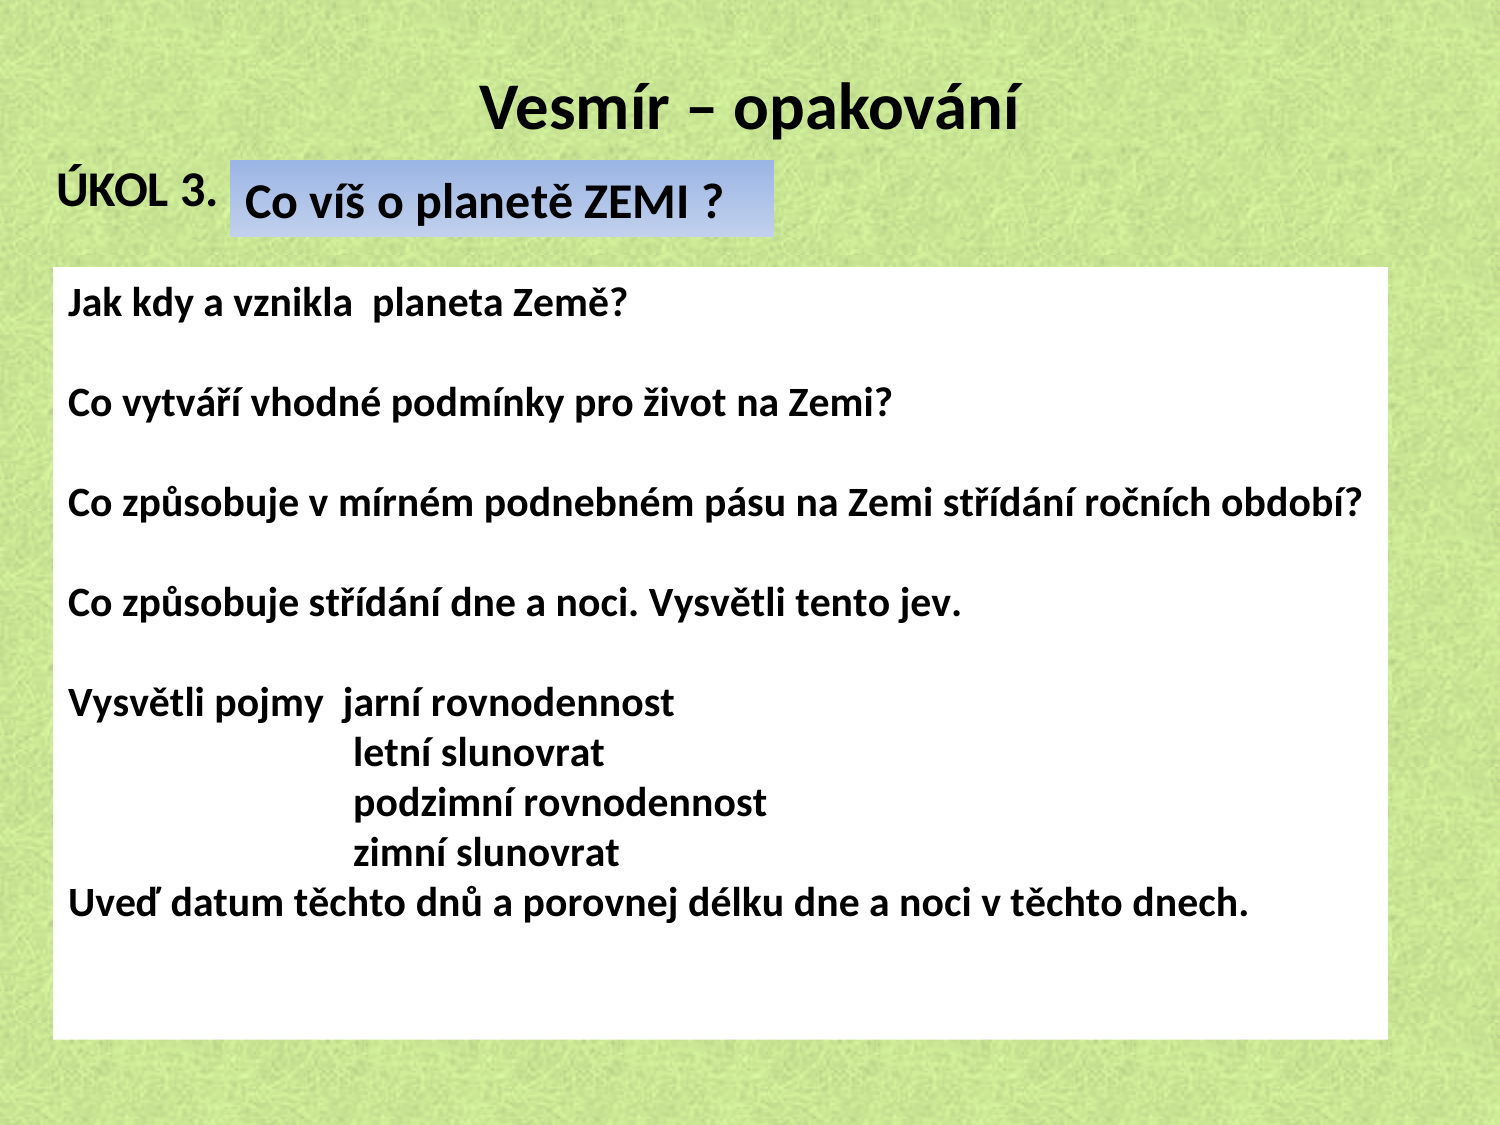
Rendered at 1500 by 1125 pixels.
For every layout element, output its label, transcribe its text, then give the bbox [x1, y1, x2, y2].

text_box Jak kdy a vznikla planeta Země? Co vytváří vhodné podmínky pro život na Zemi? Co způsobuje v mírném podnebném pásu na Zemi střídání ročních období? Co způsobuje střídání dne a noci. Vysvětli tento jev. Vysvětli pojmy jarní rovnodennost letní slunovrat podzimní rovnodennost zimní slunovrat Uveď datum těchto dnů a porovnej délku dne a noci v těchto dnech. [53, 267, 1388, 1040]
text_box Co víš o planetě ZEMI ? [230, 160, 774, 237]
text_box ÚKOL 3. [41, 149, 243, 225]
title Vesmír – opakování [75, 45, 1426, 161]
